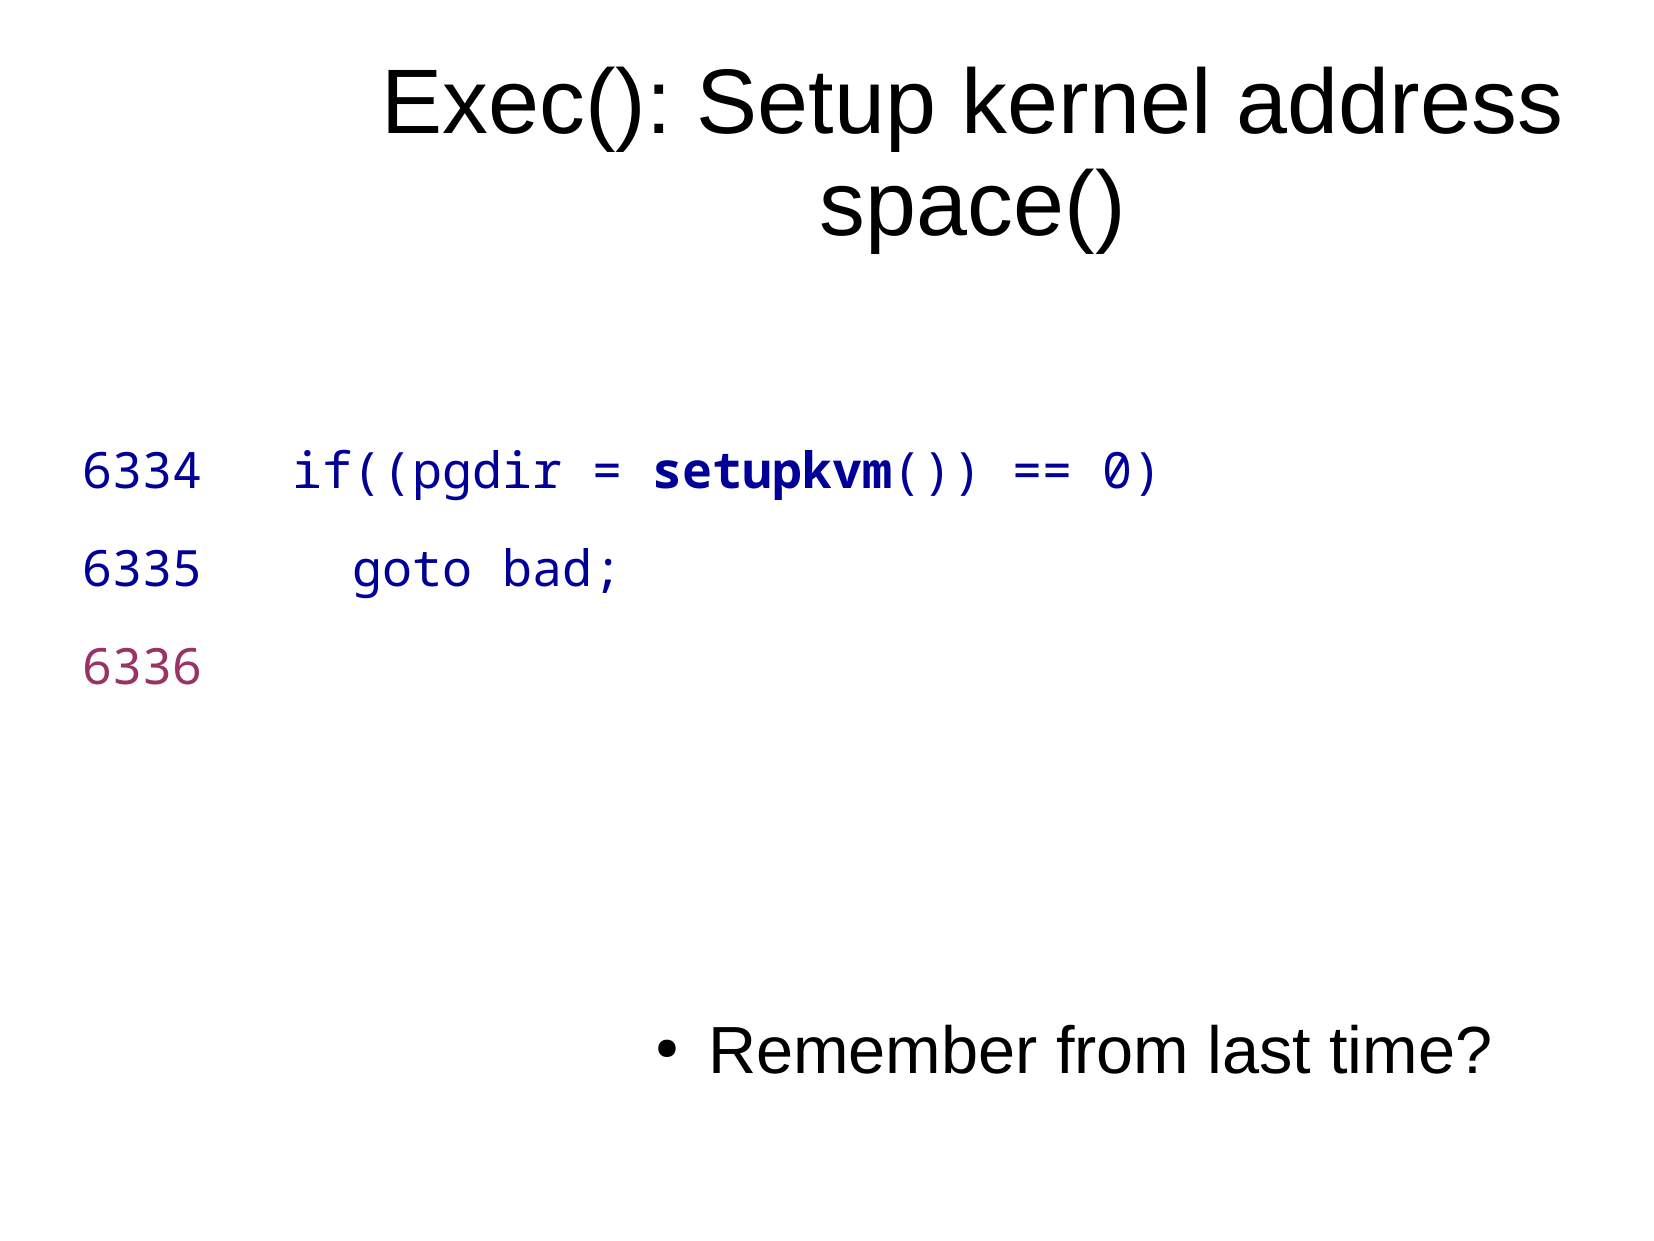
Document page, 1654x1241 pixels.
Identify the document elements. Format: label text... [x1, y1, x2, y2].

title Exec(): Setup kernel address space() [375, 49, 1571, 257]
list 6334 if((pgdir = setupkvm()) == 0) 6335 goto bad; 6336 [82, 337, 1571, 1163]
list Remember from last time? [637, 1013, 1530, 1161]
